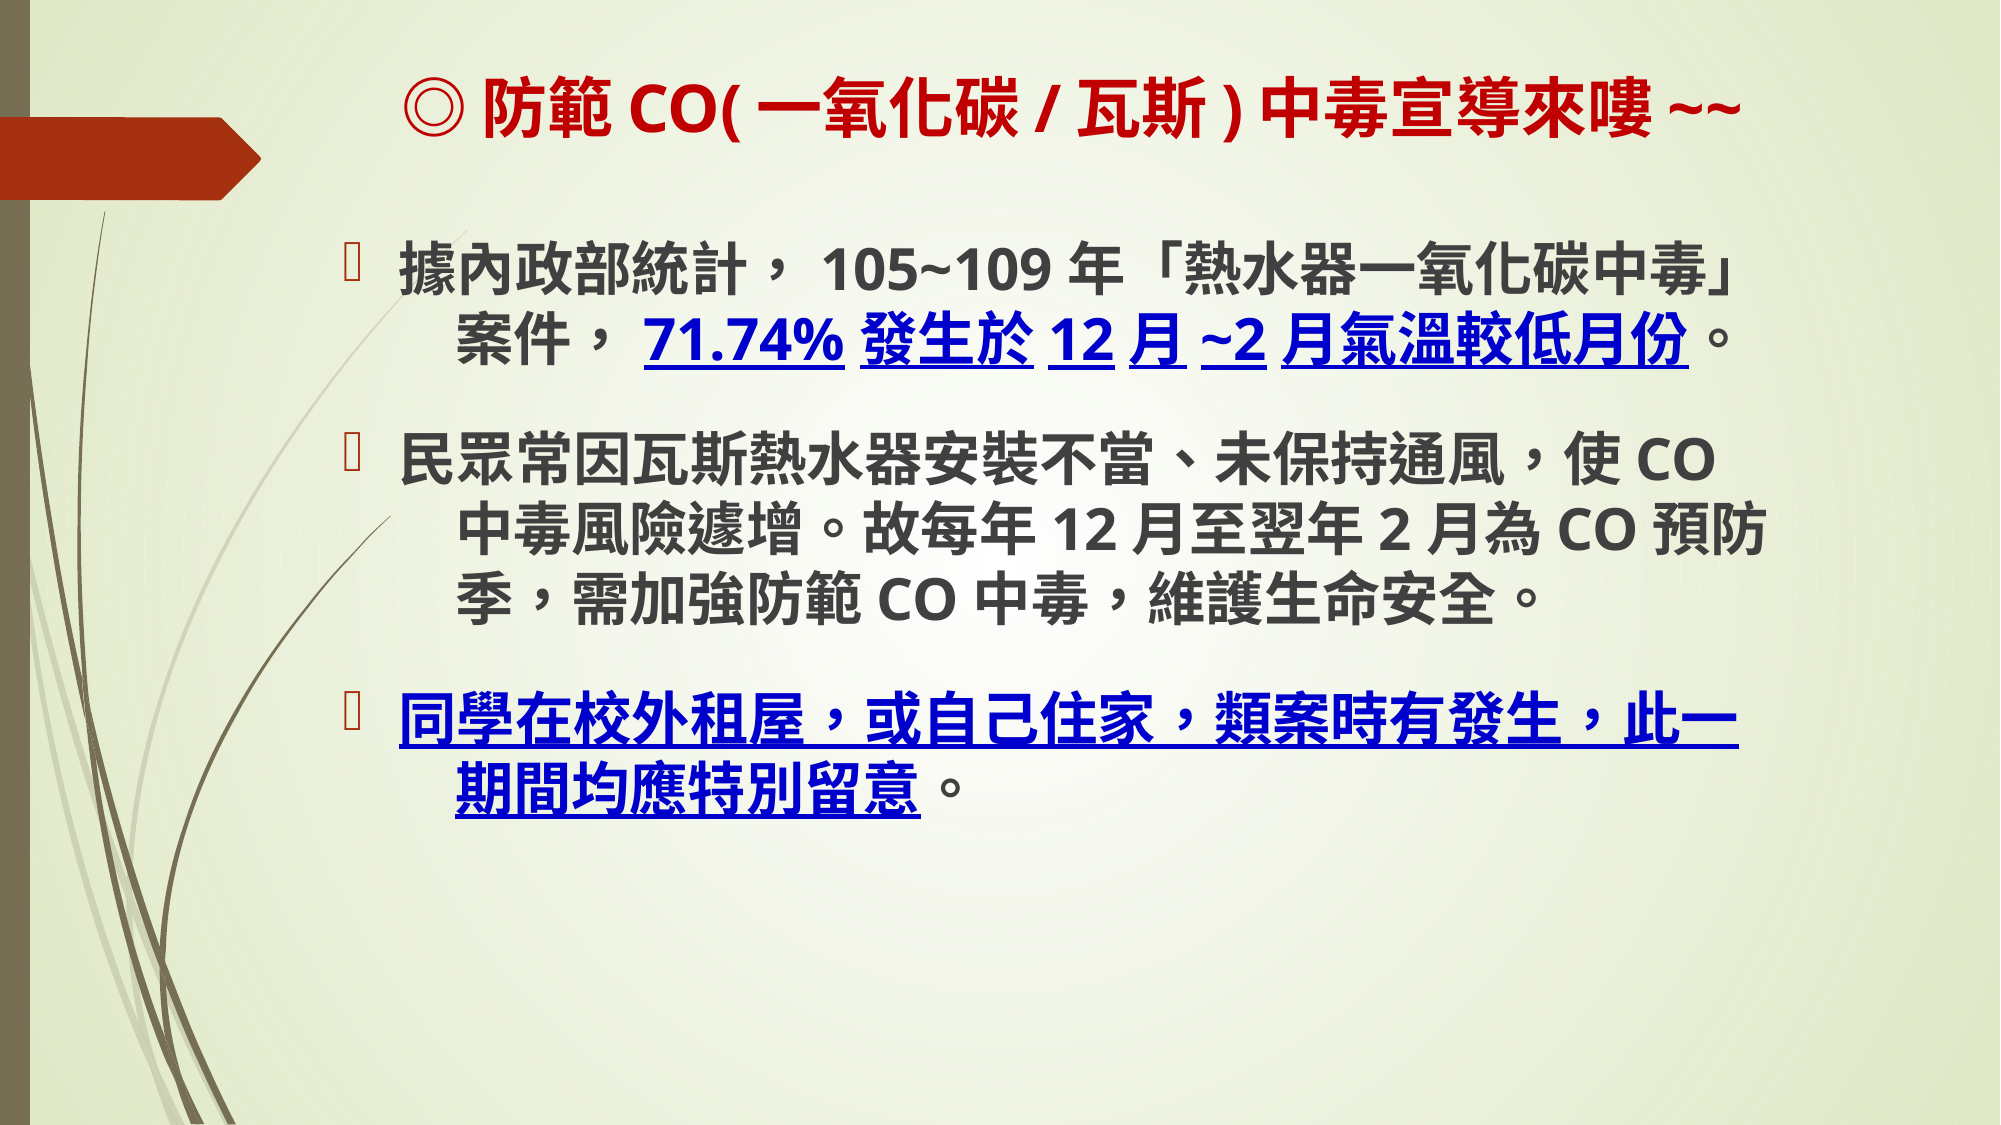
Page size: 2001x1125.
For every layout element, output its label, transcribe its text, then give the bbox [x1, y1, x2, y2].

title ◎防範CO(一氧化碳/瓦斯)中毒宣導來嘍~~ [386, 59, 1849, 172]
list 據內政部統計，105~109年「熱水器一氧化碳中毒」案件，71.74%發生於12月~2月氣溫較低月份。 民眾常因瓦斯熱水器安裝不當、未保持通風，使CO中毒風險遽增。故每年12月至翌年2月為CO預防季，需加強防範CO中毒，維護生命安全。 同學在校外租屋，或自己住家，類案時有發生，此一期間均應特別留意。 [327, 224, 1795, 1074]
